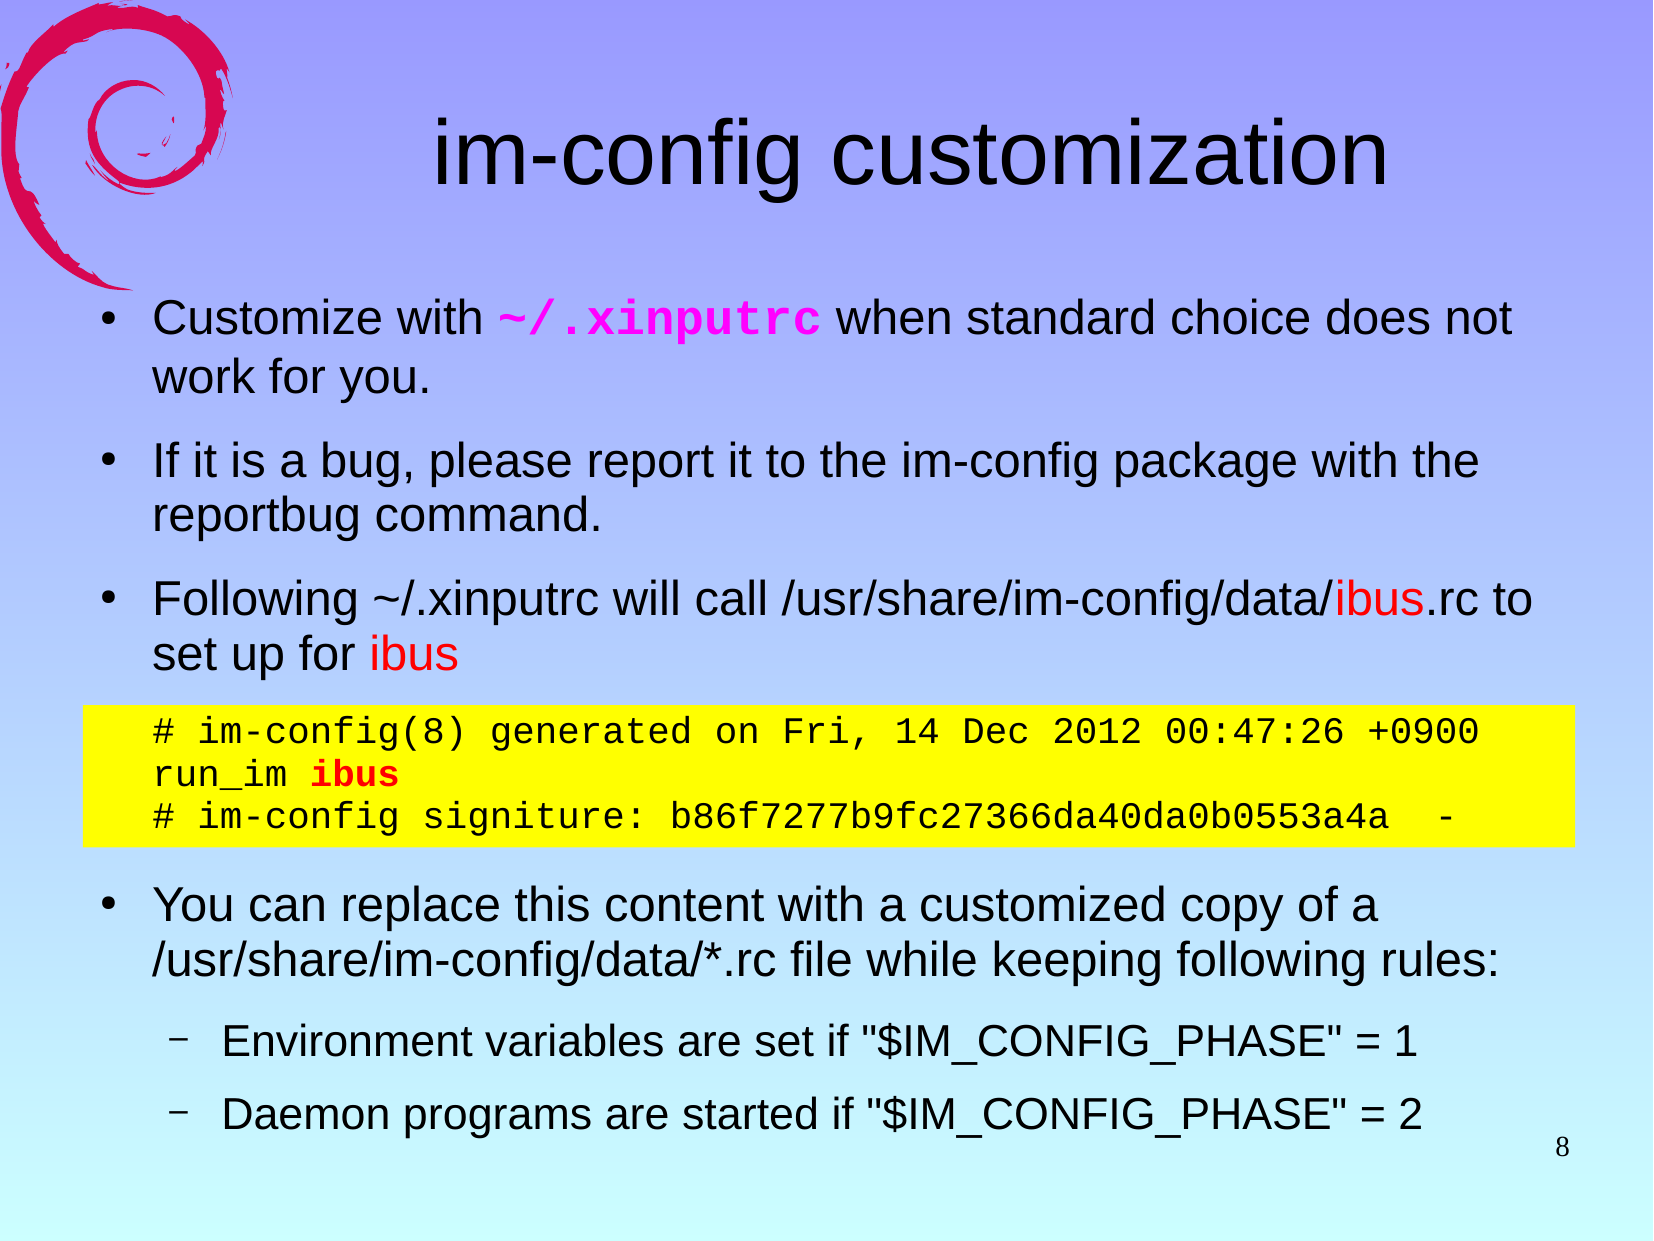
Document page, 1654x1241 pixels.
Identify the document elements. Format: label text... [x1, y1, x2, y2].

list Customize with ~/.xinputrc when standard choice does not work for you. If it is a bug, please report it to the im-config package with the reportbug command. Following ~/.xinputrc will call /usr/share/im-config/data/ibus.rc to set up for ibus You can replace this content with a customized copy of a /usr/share/im-config/data/*.rc file while keeping following rules: Environment variables are set if "$IM_CONFIG_PHASE" = 1 Daemon programs are started if "$IM_CONFIG_PHASE" = 2 [82, 290, 1591, 1141]
text_box # im-config(8) generated on Fri, 14 Dec 2012 00:47:26 +0900 run_im ibus # im-config signiture: b86f7277b9fc27366da40da0b0553a4a - [82, 705, 1576, 848]
title im-config customization [255, 49, 1571, 257]
